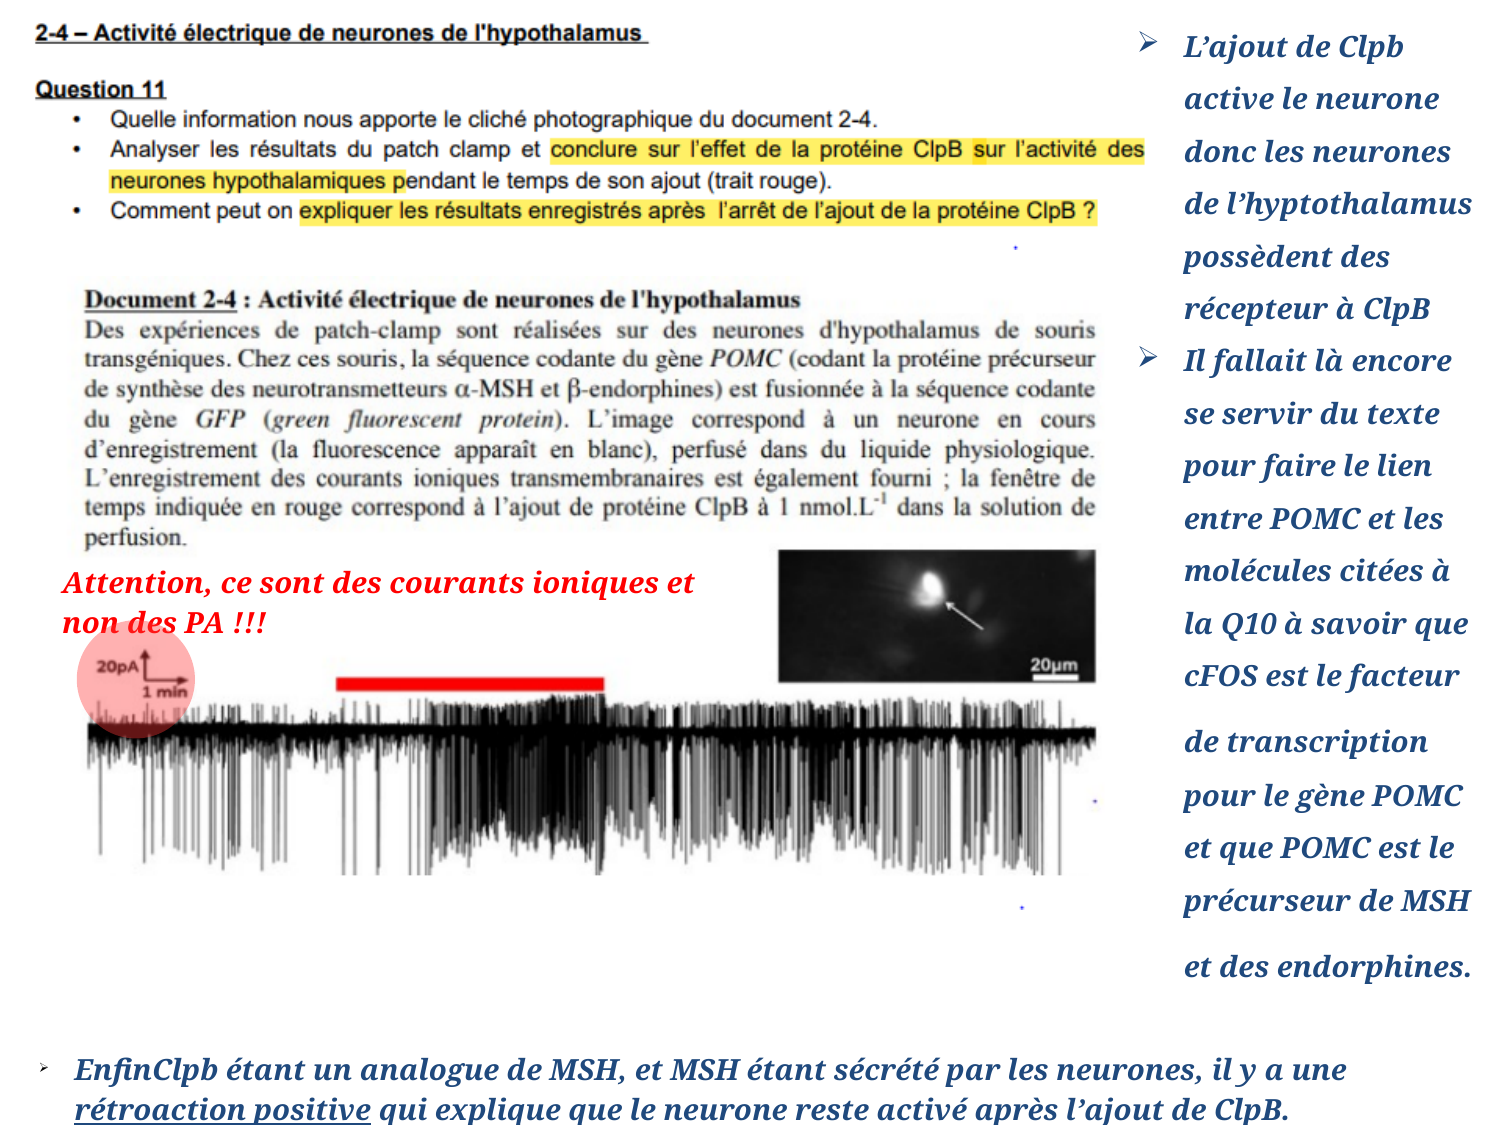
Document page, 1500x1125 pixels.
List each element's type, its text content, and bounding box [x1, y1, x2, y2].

text_box EnfinClpb étant un analogue de MSH, et MSH étant sécrété par les neurones, il y a une rétroaction positive qui explique que le neurone reste activé après l’ajout de ClpB. [24, 962, 1500, 1111]
text_box [76, 620, 195, 739]
picture [23, 11, 1122, 250]
picture [56, 276, 1122, 910]
text_box L’ajout de Clpb active le neurone donc les neurones de l’hyptothalamus possèdent des récepteur à ClpB Il fallait là encore se servir du texte pour faire le lien entre POMC et les molécules citées à la Q10 à savoir que cFOS est le facteur de transcription pour le gène POMC et que POMC est le précurseur de MSH et des endorphines. [1122, 3, 1500, 962]
text_box Attention, ce sont des courants ioniques et non des PA !!! [47, 555, 756, 644]
